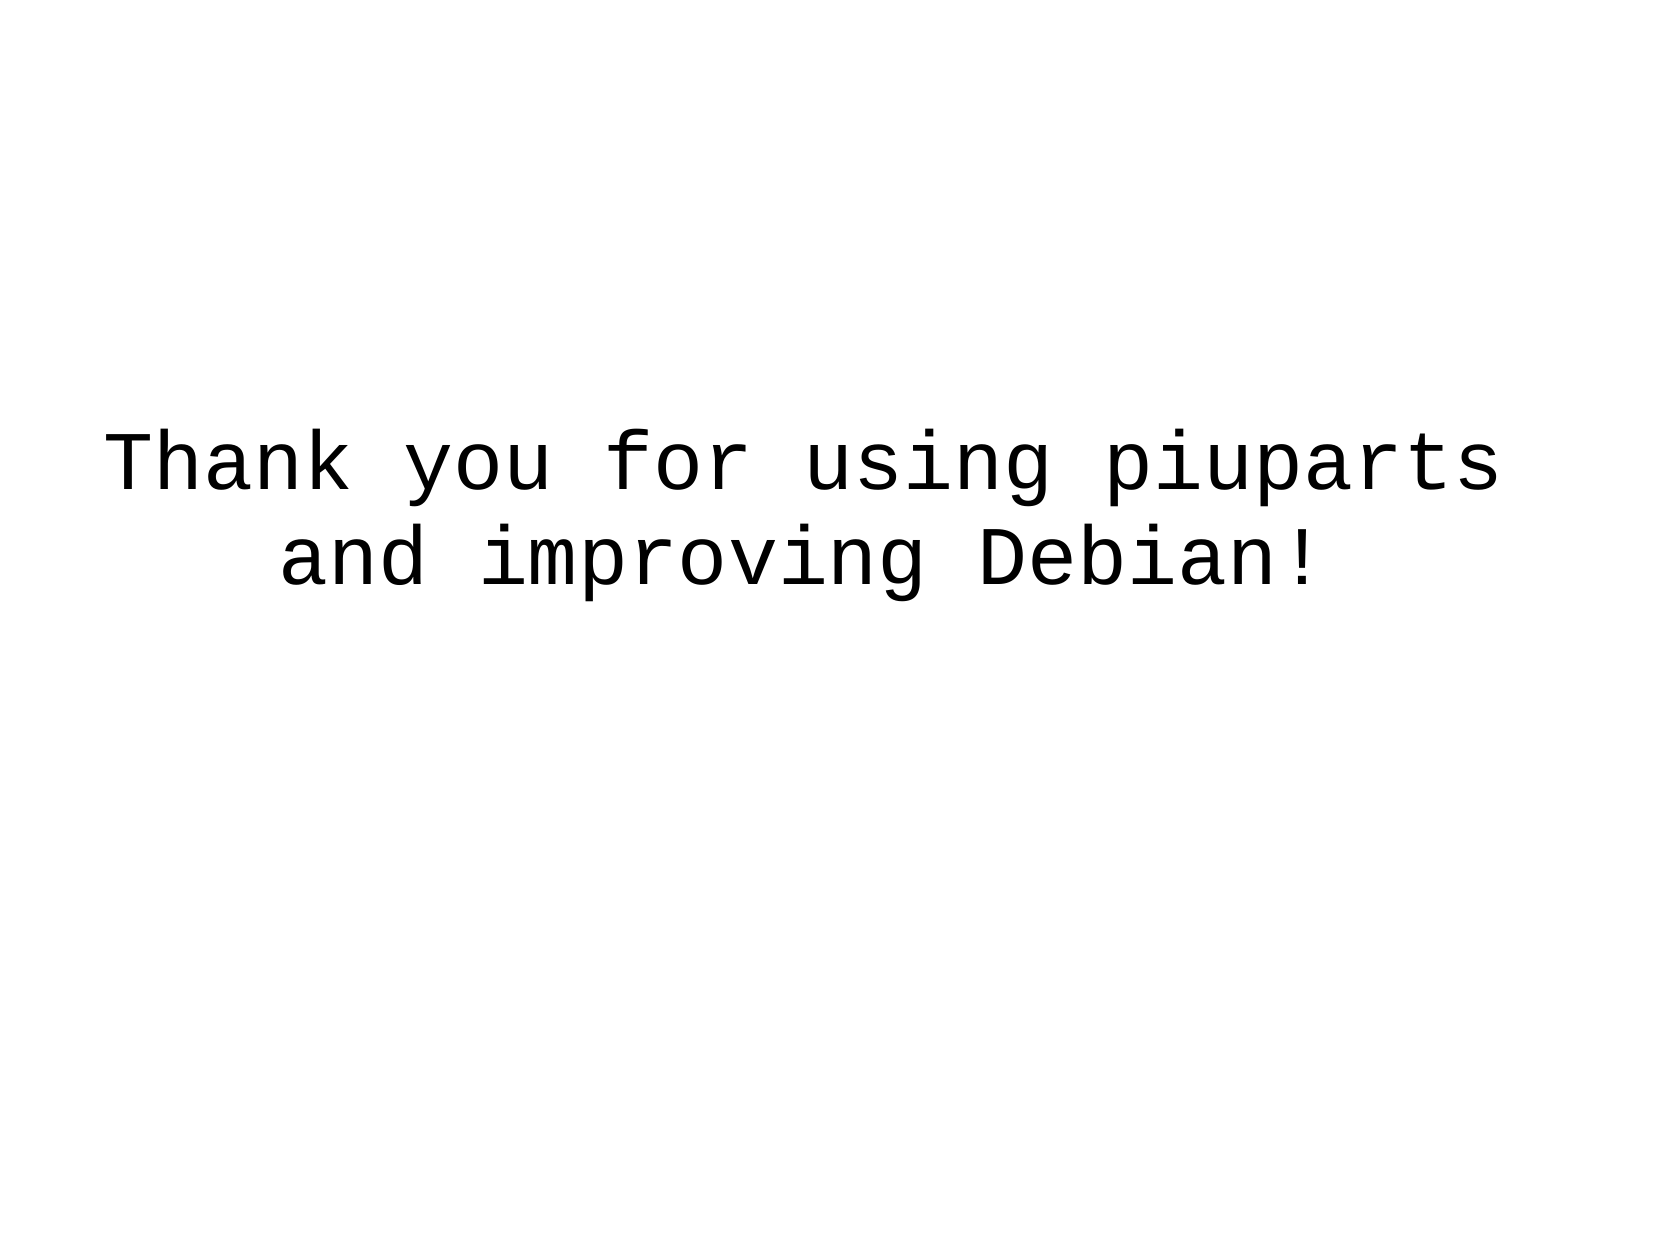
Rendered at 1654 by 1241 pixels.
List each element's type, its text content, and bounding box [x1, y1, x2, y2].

text_box Thank you for using piuparts and improving Debian! [88, 413, 1519, 617]
